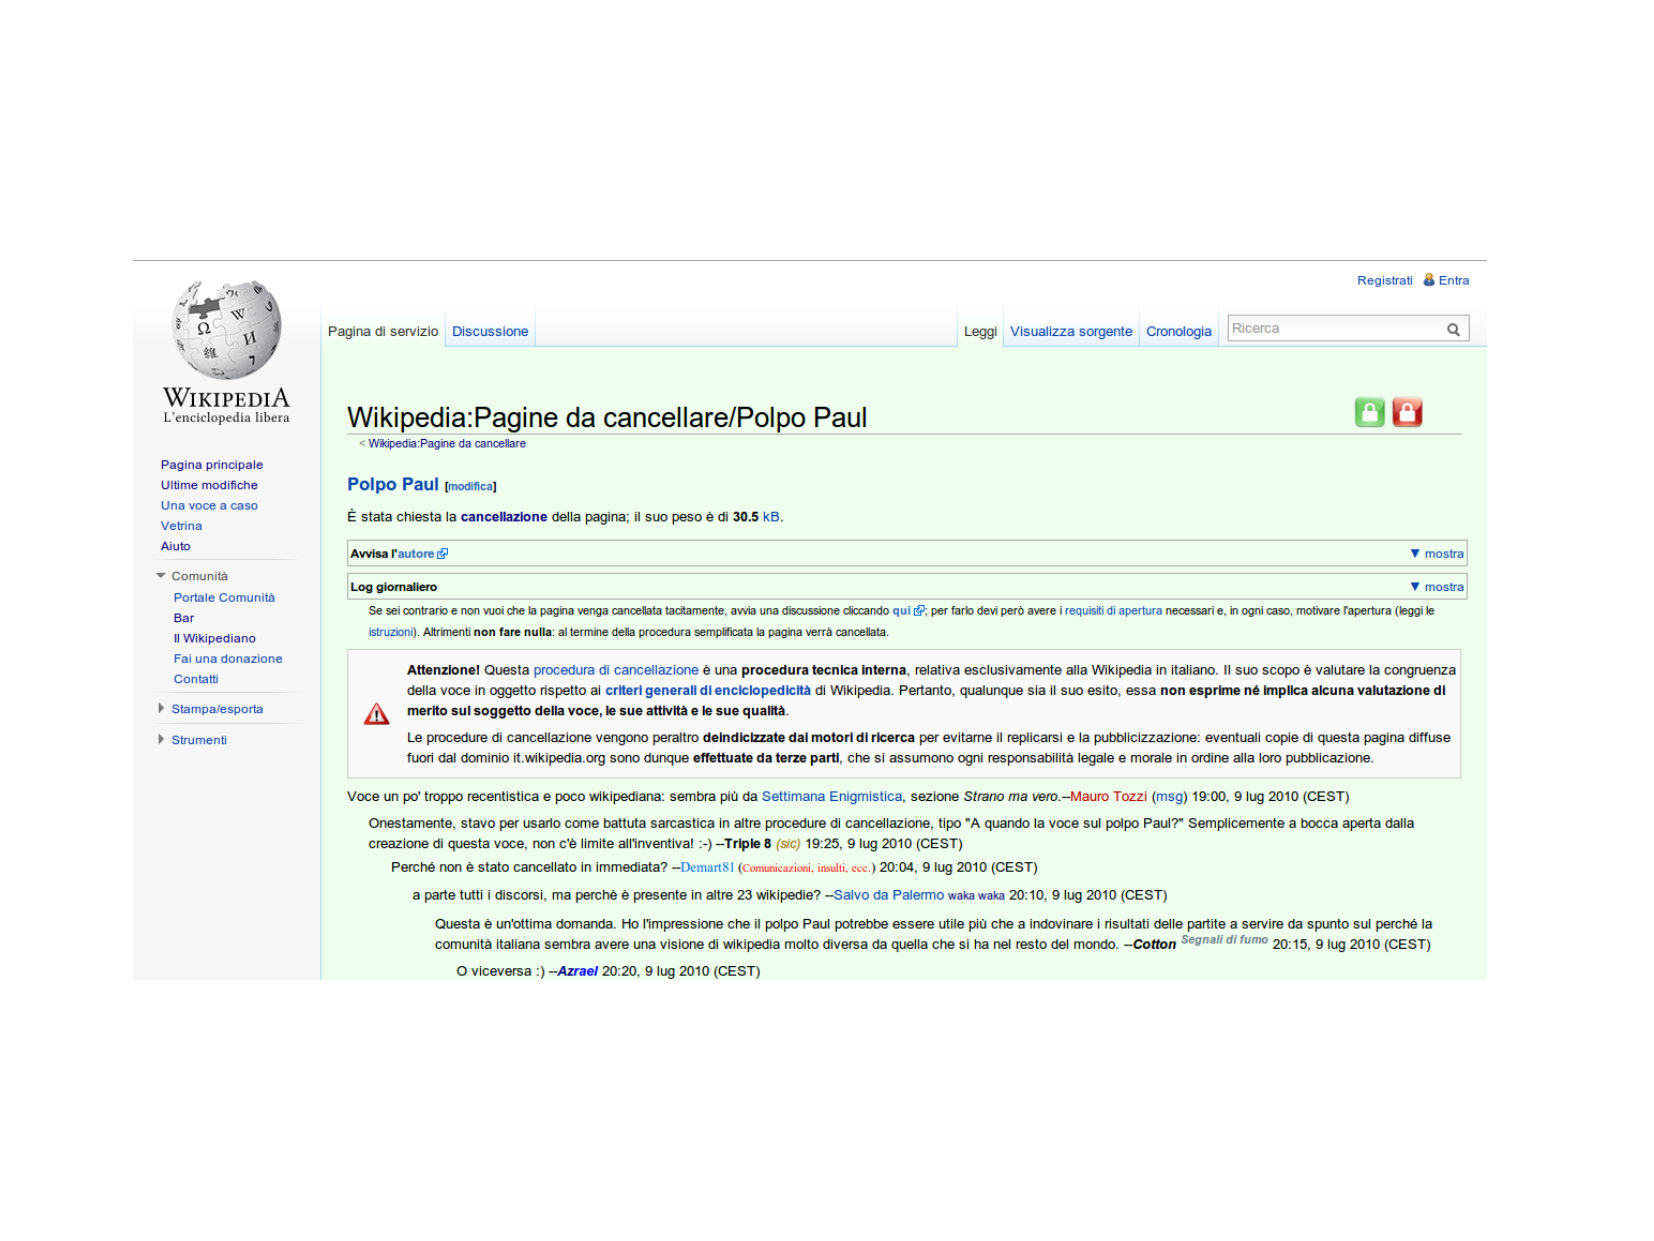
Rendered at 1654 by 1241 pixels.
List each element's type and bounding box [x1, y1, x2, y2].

picture [133, 260, 1487, 980]
